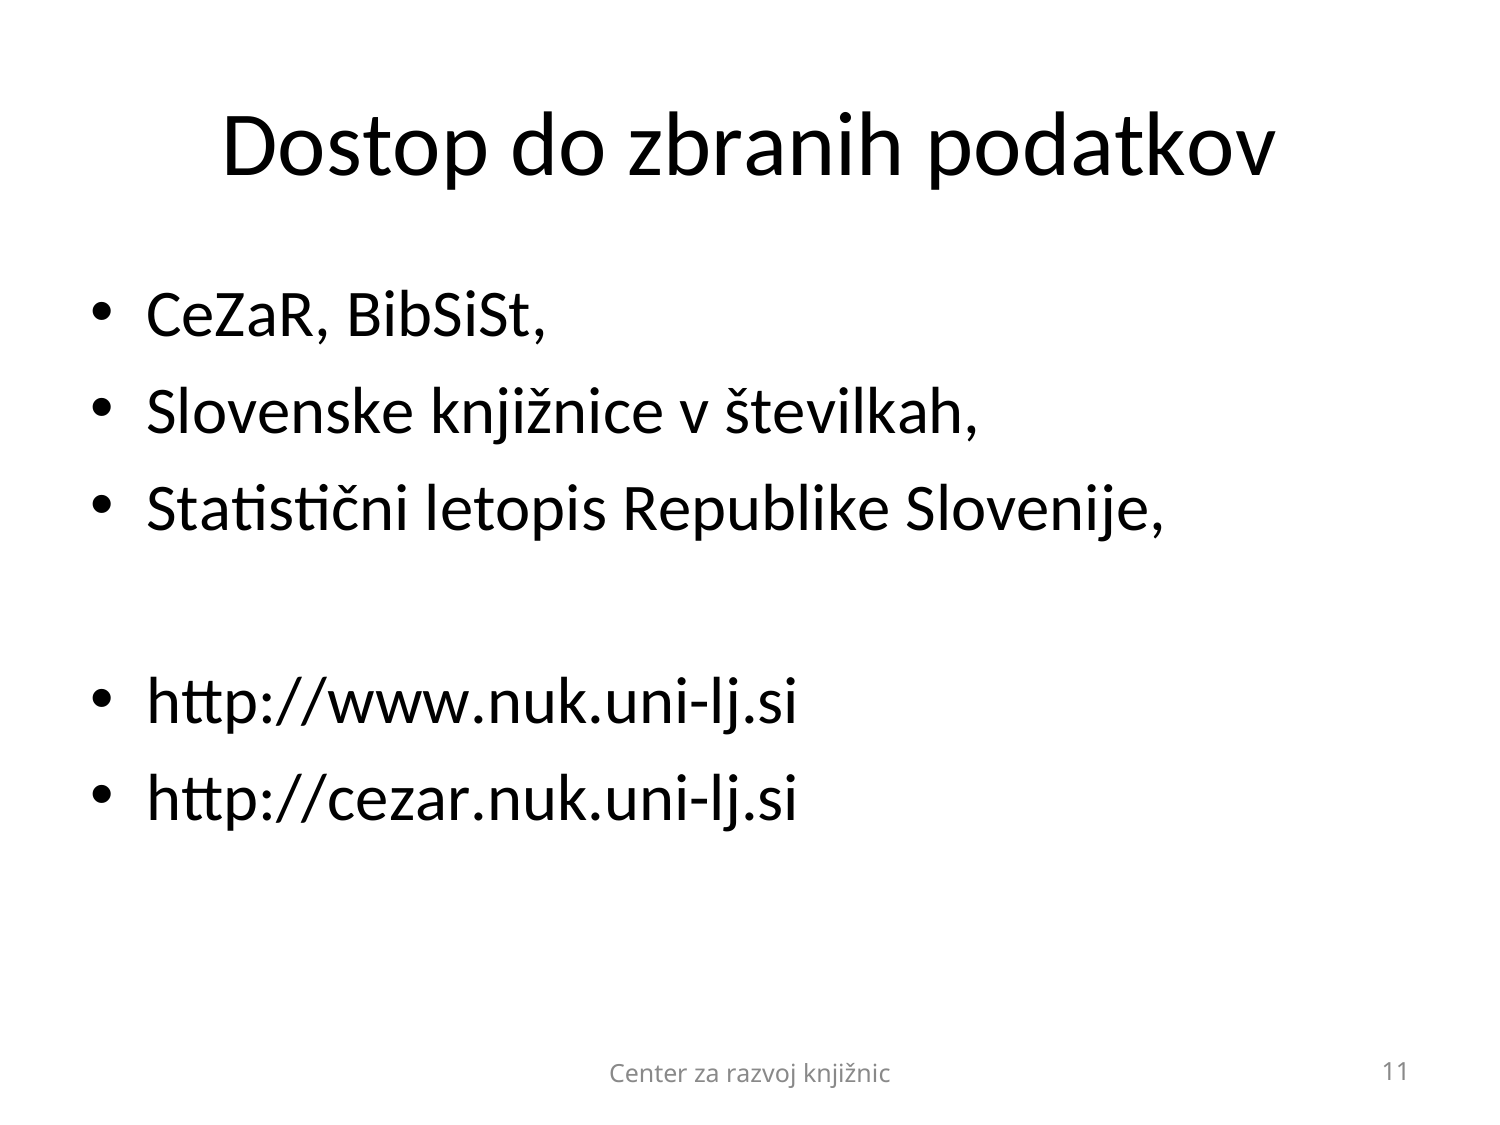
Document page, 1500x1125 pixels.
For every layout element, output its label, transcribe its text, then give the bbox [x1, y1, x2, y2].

title Dostop do zbranih podatkov [75, 45, 1426, 233]
text_box Center za razvoj knjižnic [512, 1042, 988, 1103]
list CeZaR, BibSiSt, Slovenske knjižnice v številkah, Statistični letopis Republike Slovenije, http://www.nuk.uni-lj.si http://cezar.nuk.uni-lj.si [75, 262, 1426, 1006]
text_box <number> [1074, 1042, 1426, 1103]
